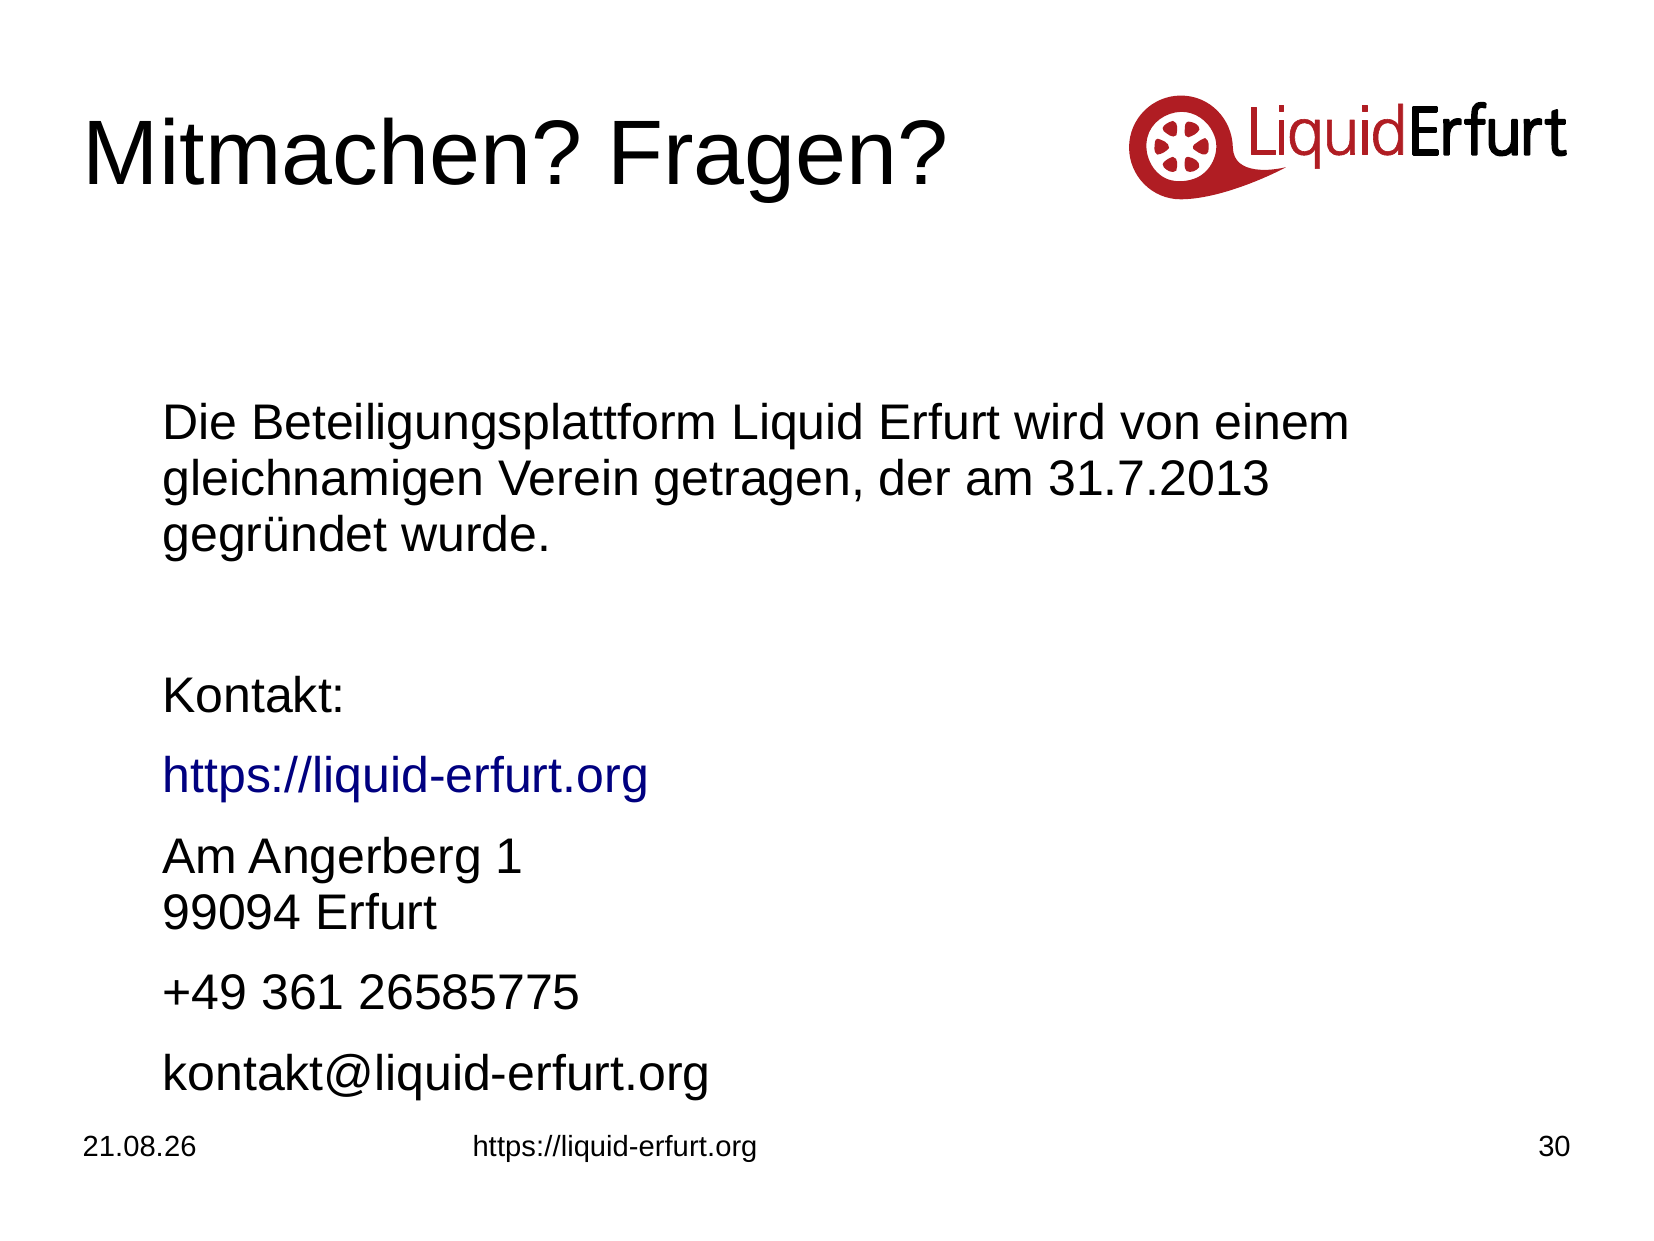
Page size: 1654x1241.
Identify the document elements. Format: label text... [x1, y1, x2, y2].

title Mitmachen? Fragen? [82, 49, 1571, 257]
text_box Die Beteiligungsplattform Liquid Erfurt wird von einem gleichnamigen Verein getragen, der am 31.7.2013 gegründet wurde. Kontakt: https://liquid-erfurt.org Am Angerberg 1 99094 Erfurt +49 361 26585775 kontakt@liquid-erfurt.org [147, 387, 1371, 1172]
